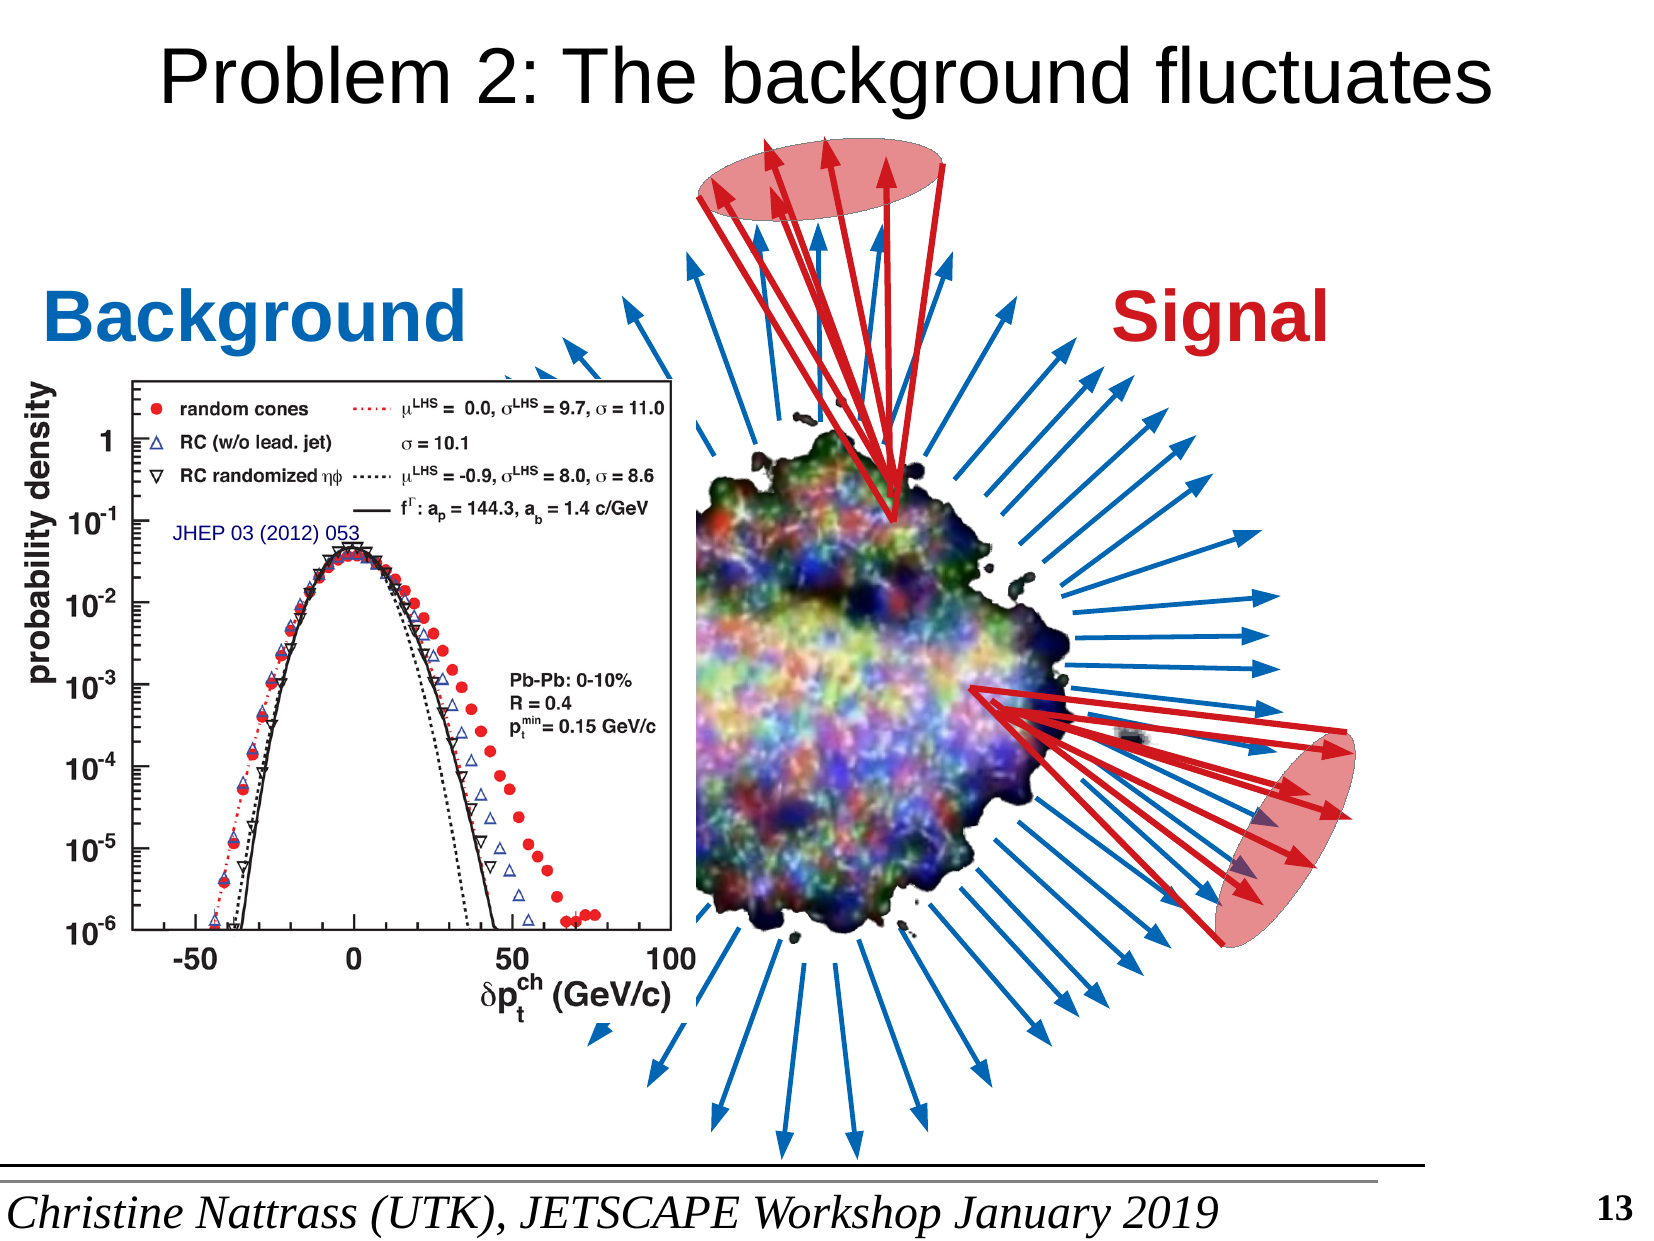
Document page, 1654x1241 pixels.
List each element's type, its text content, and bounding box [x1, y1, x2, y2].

picture [23, 374, 1203, 1023]
picture [854, 374, 886, 461]
text_box Background [28, 267, 528, 379]
picture [810, 374, 893, 509]
text_box [698, 138, 943, 222]
picture [1011, 724, 1203, 919]
picture [831, 374, 865, 432]
picture [1023, 719, 1203, 809]
picture [892, 374, 910, 466]
title Problem 2: The background fluctuates [6, 0, 1649, 180]
text_box Signal [1096, 267, 1597, 446]
picture [1063, 749, 1203, 854]
text_box JHEP 03 (2012) 053 [157, 513, 375, 552]
picture [1059, 720, 1203, 761]
picture [878, 374, 885, 408]
text_box [1215, 732, 1356, 948]
picture [981, 693, 1203, 731]
